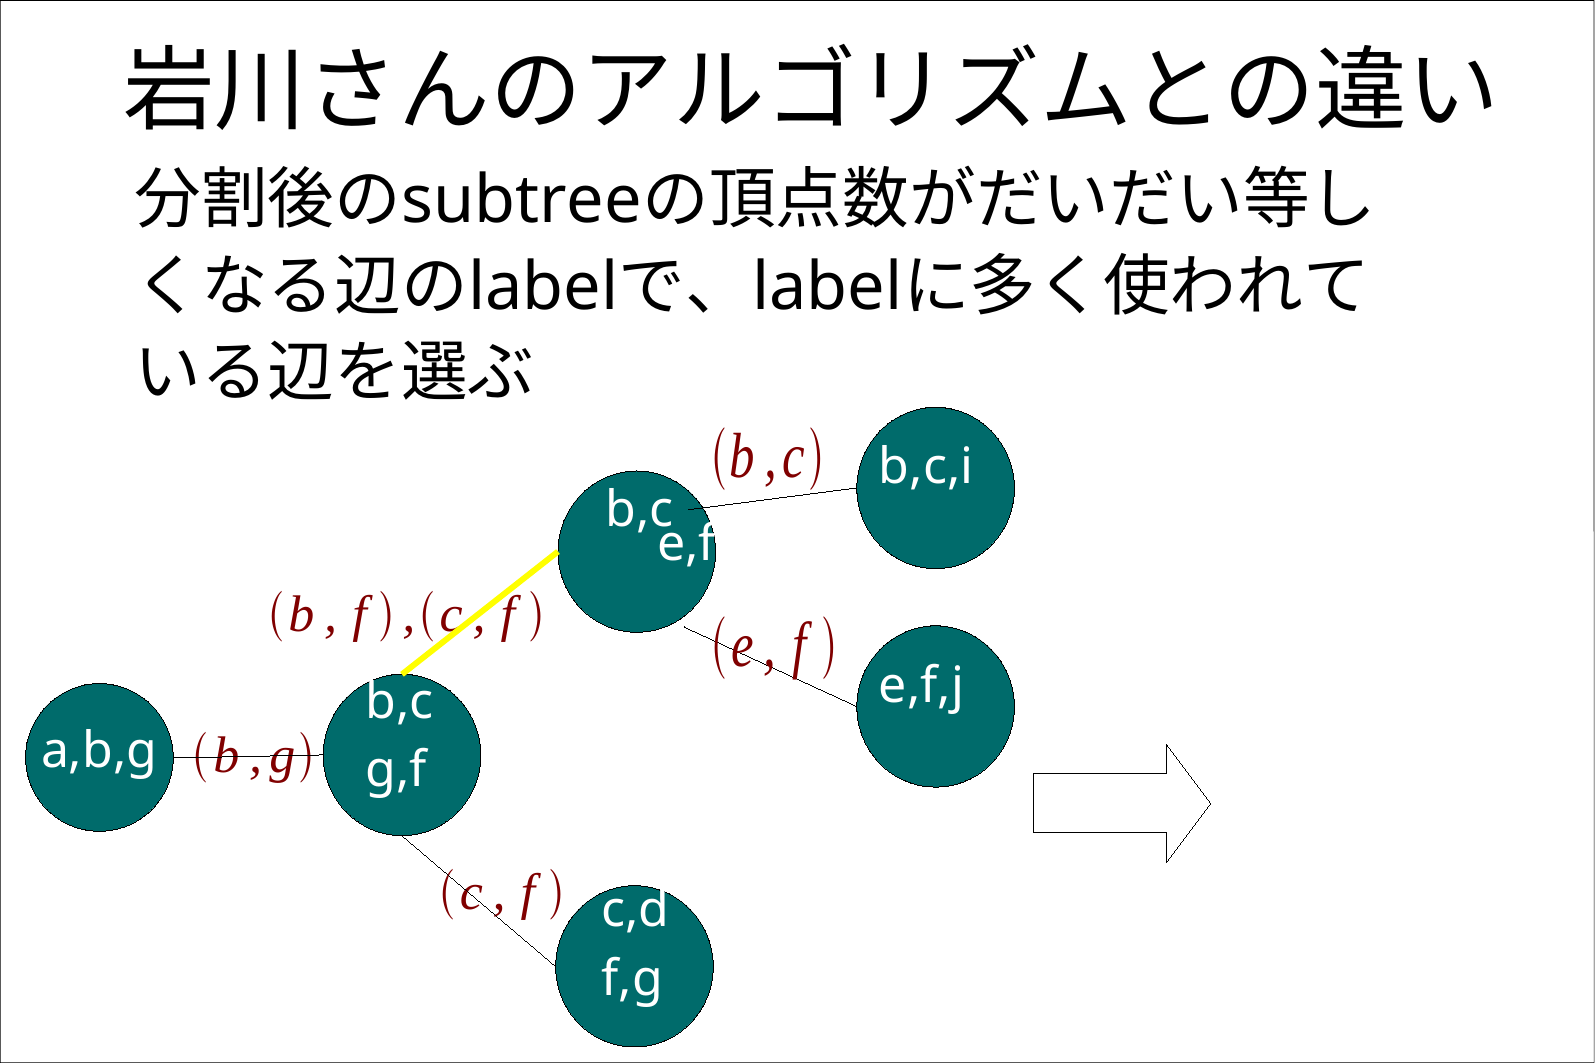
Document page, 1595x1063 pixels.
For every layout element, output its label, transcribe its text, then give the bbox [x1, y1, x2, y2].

text_box b,c e,f [590, 491, 764, 607]
text_box [856, 454, 864, 522]
title 岩川さんのアルゴリズムとの違い [117, 8, 1506, 191]
text_box b,c g,f [350, 683, 528, 801]
text_box [555, 902, 586, 1030]
text_box [904, 562, 967, 569]
text_box [558, 470, 694, 633]
text_box [856, 672, 864, 740]
text_box e,f,j [864, 667, 1034, 780]
text_box c,d f,g [586, 891, 798, 1046]
chart [705, 609, 843, 682]
list 分割後のsubtreeの頂点数がだいだい等し くなる辺のlabelで、labelに多く使われて いる辺を選ぶ [117, 177, 1478, 950]
text_box a,b,g [25, 683, 174, 832]
text_box [903, 780, 968, 788]
chart [705, 420, 831, 493]
text_box [323, 694, 467, 836]
chart [433, 851, 571, 924]
text_box [372, 674, 438, 683]
text_box [1033, 744, 1211, 863]
chart [444, 573, 551, 646]
text_box [606, 885, 660, 891]
text_box [866, 407, 1005, 449]
chart [186, 713, 321, 786]
text_box b,c,i [864, 449, 1034, 562]
text_box [866, 625, 1005, 667]
chart [261, 573, 524, 677]
